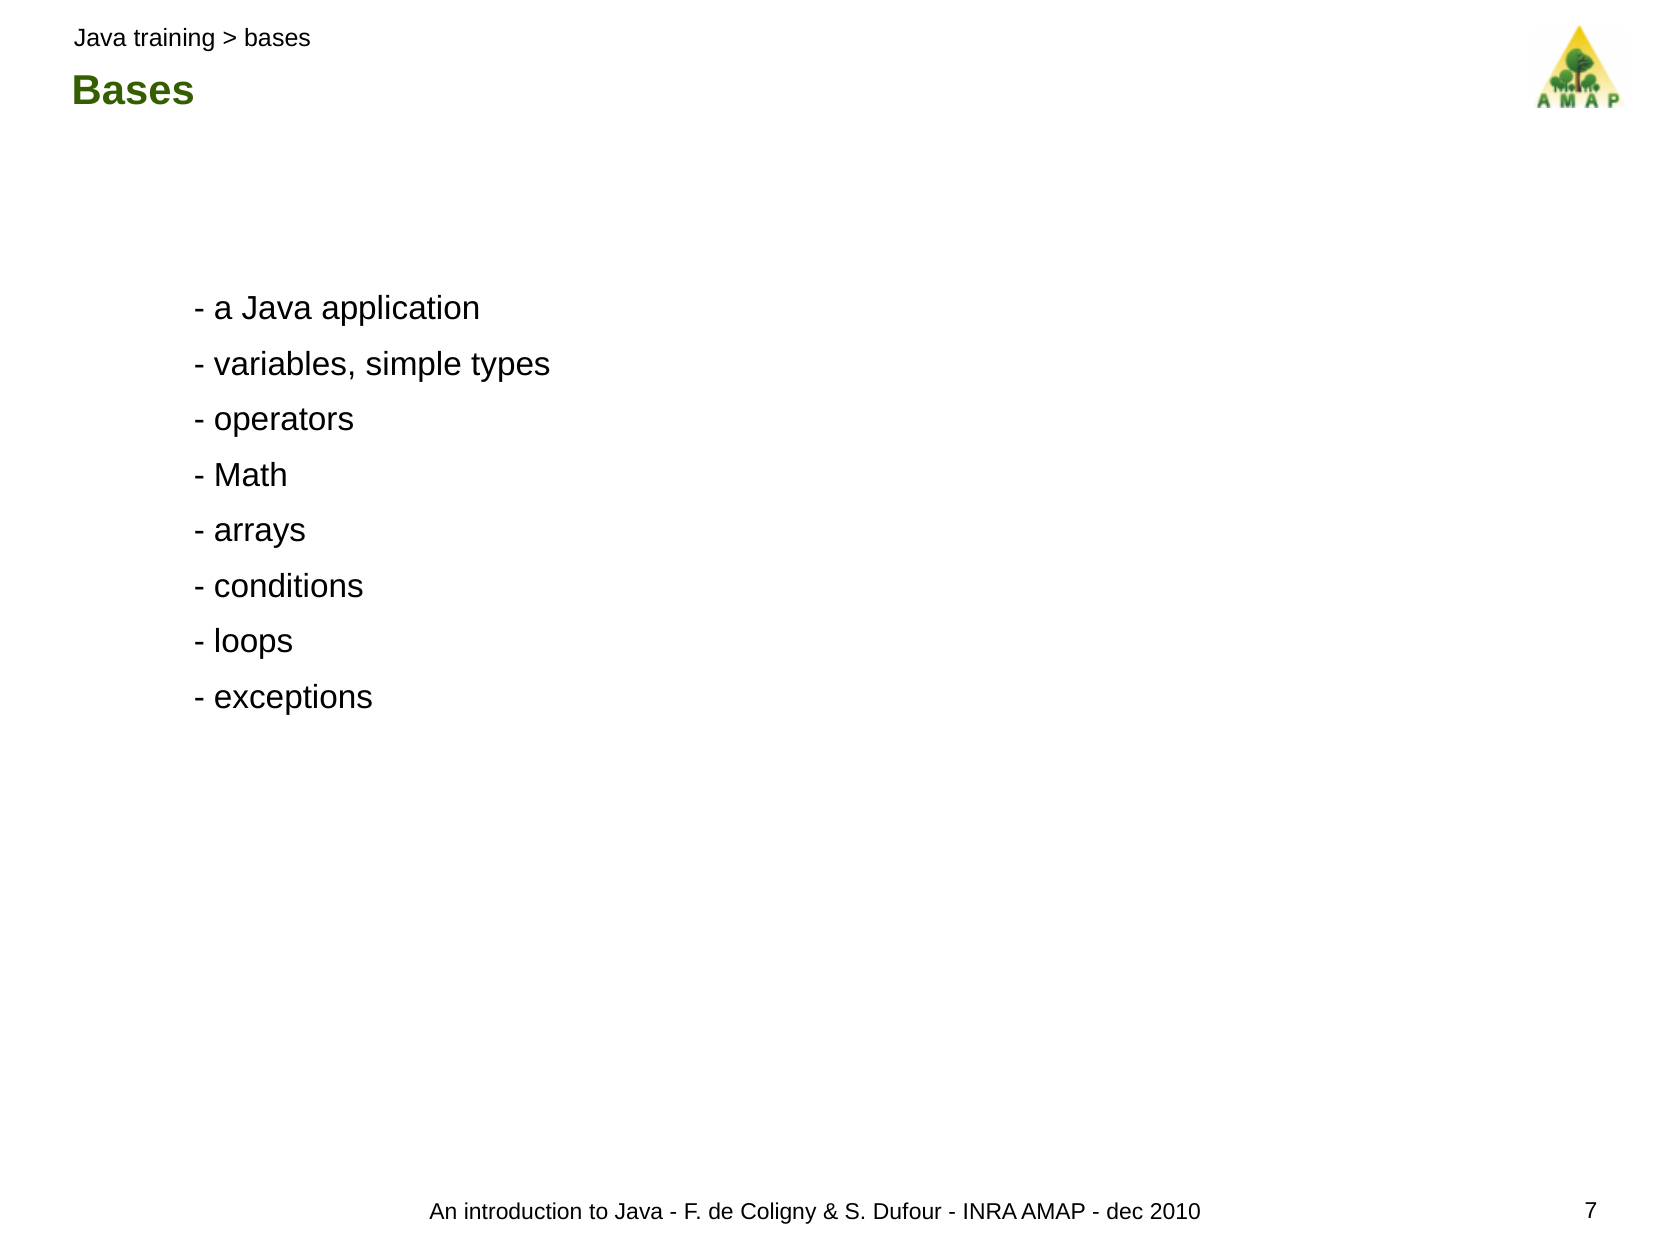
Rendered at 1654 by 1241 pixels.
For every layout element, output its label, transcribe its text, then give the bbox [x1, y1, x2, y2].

text_box - a Java application - variables, simple types - operators - Math - arrays - conditions - loops - exceptions [179, 263, 567, 705]
text_box Bases [56, 59, 1120, 121]
text_box Java training > bases [59, 16, 1004, 60]
picture [1533, 25, 1627, 108]
